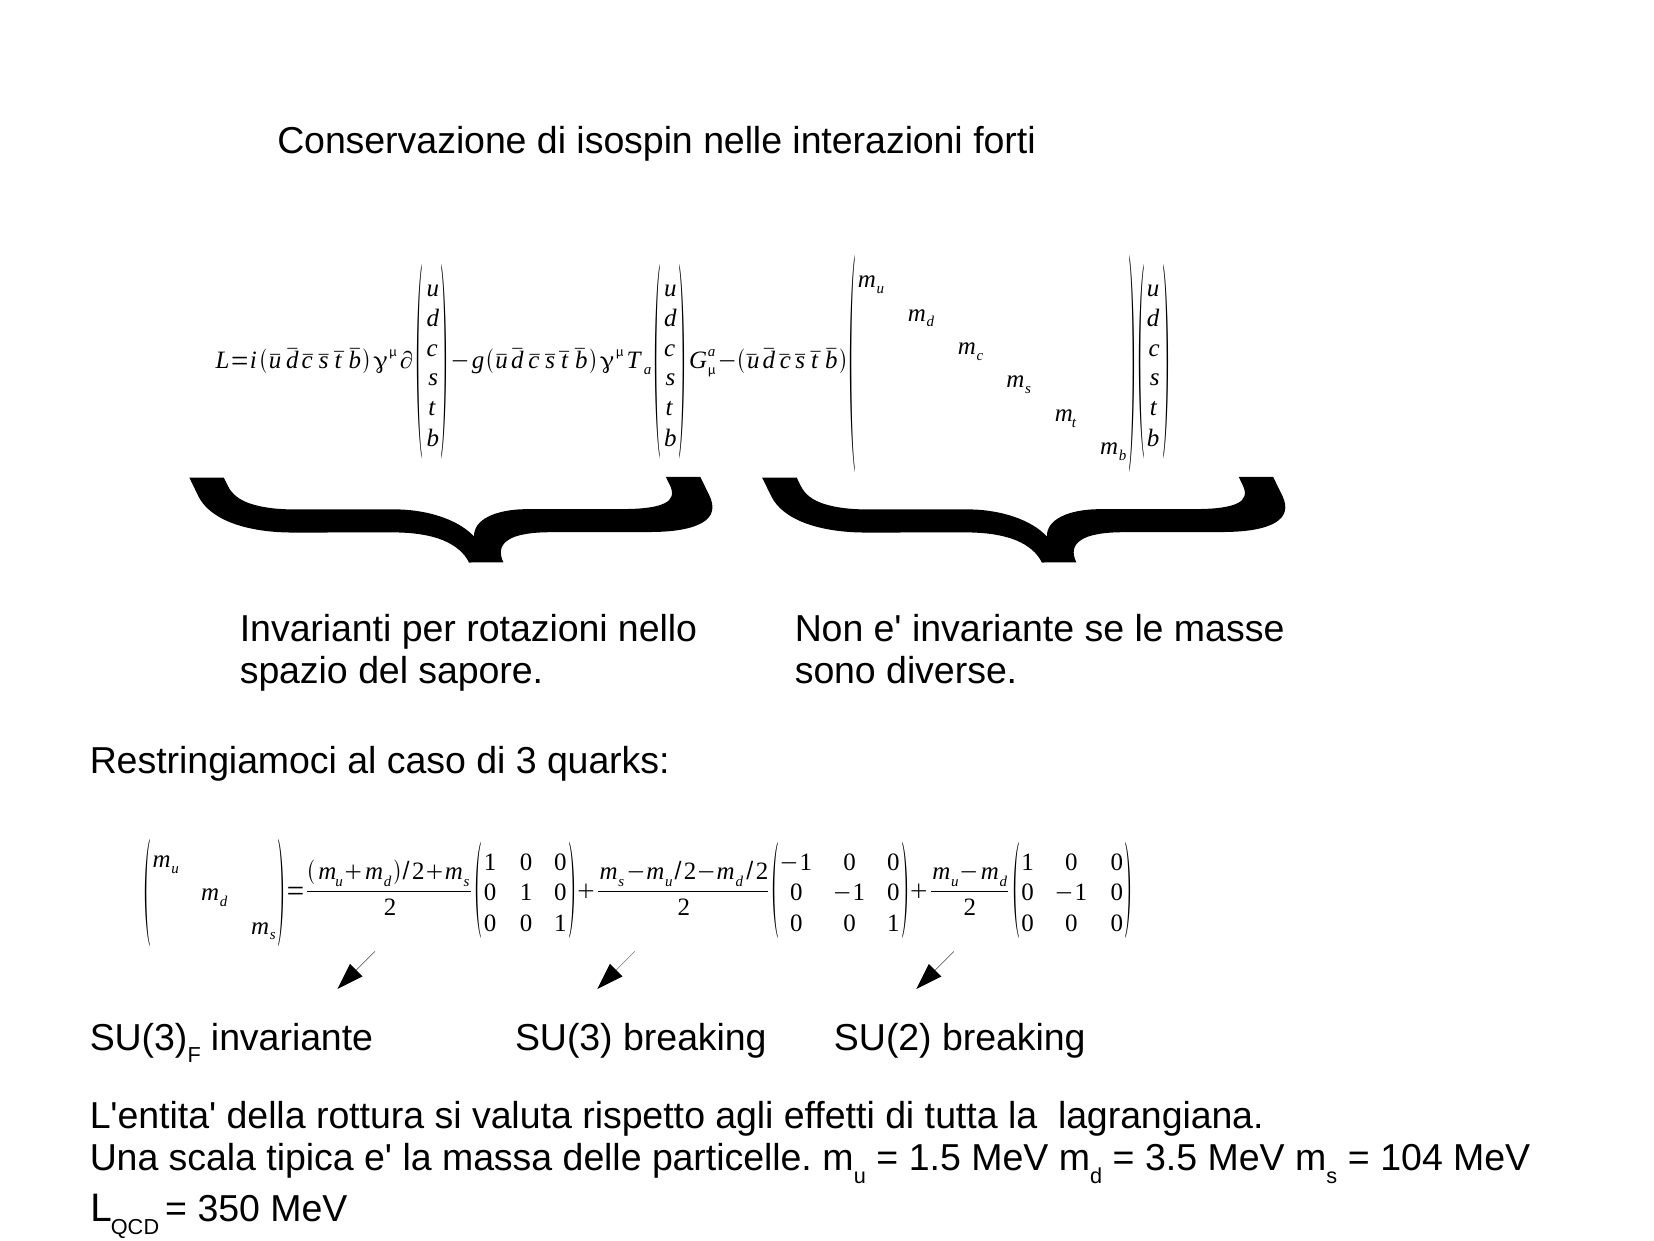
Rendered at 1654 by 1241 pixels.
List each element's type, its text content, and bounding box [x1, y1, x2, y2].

chart [207, 252, 1176, 474]
text_box [762, 476, 1286, 563]
text_box L'entita' della rottura si valuta rispetto agli effetti di tutta la lagrangiana. Una scala tipica e' la massa delle particelle. mu = 1.5 MeV md = 3.5 MeV ms = 104 MeV LQCD = 350 MeV [75, 1087, 1576, 1241]
chart [137, 837, 1138, 949]
text_box Non e' invariante se le masse sono diverse. [780, 600, 1306, 699]
text_box SU(3)F invariante [75, 1008, 488, 1075]
text_box [189, 476, 713, 563]
text_box SU(3) breaking [500, 1008, 819, 1066]
text_box Restringiamoci al caso di 3 quarks: [75, 732, 826, 790]
text_box Invarianti per rotazioni nello spazio del sapore. [225, 600, 751, 699]
text_box SU(2) breaking [819, 1008, 1232, 1066]
text_box Conservazione di isospin nelle interazioni forti [262, 112, 1163, 170]
